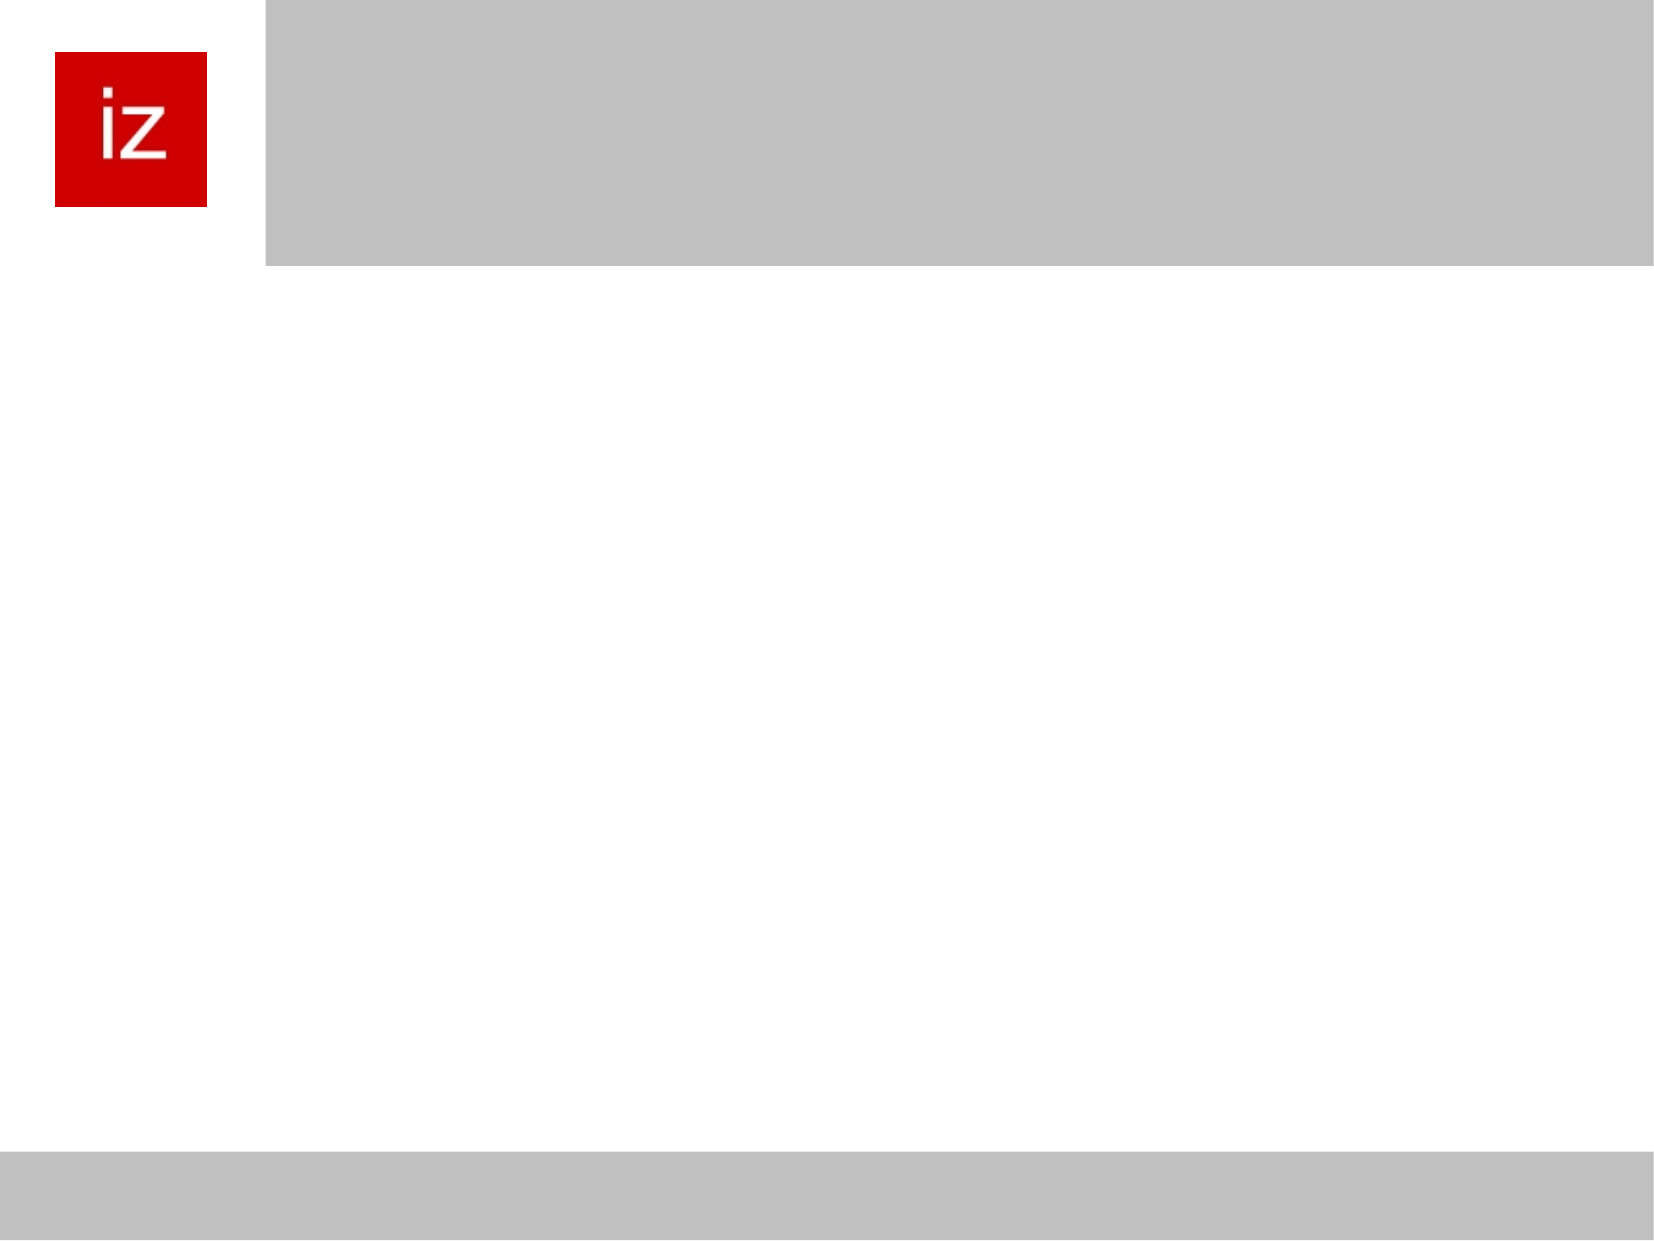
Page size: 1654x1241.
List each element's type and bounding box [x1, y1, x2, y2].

picture [55, 52, 207, 207]
